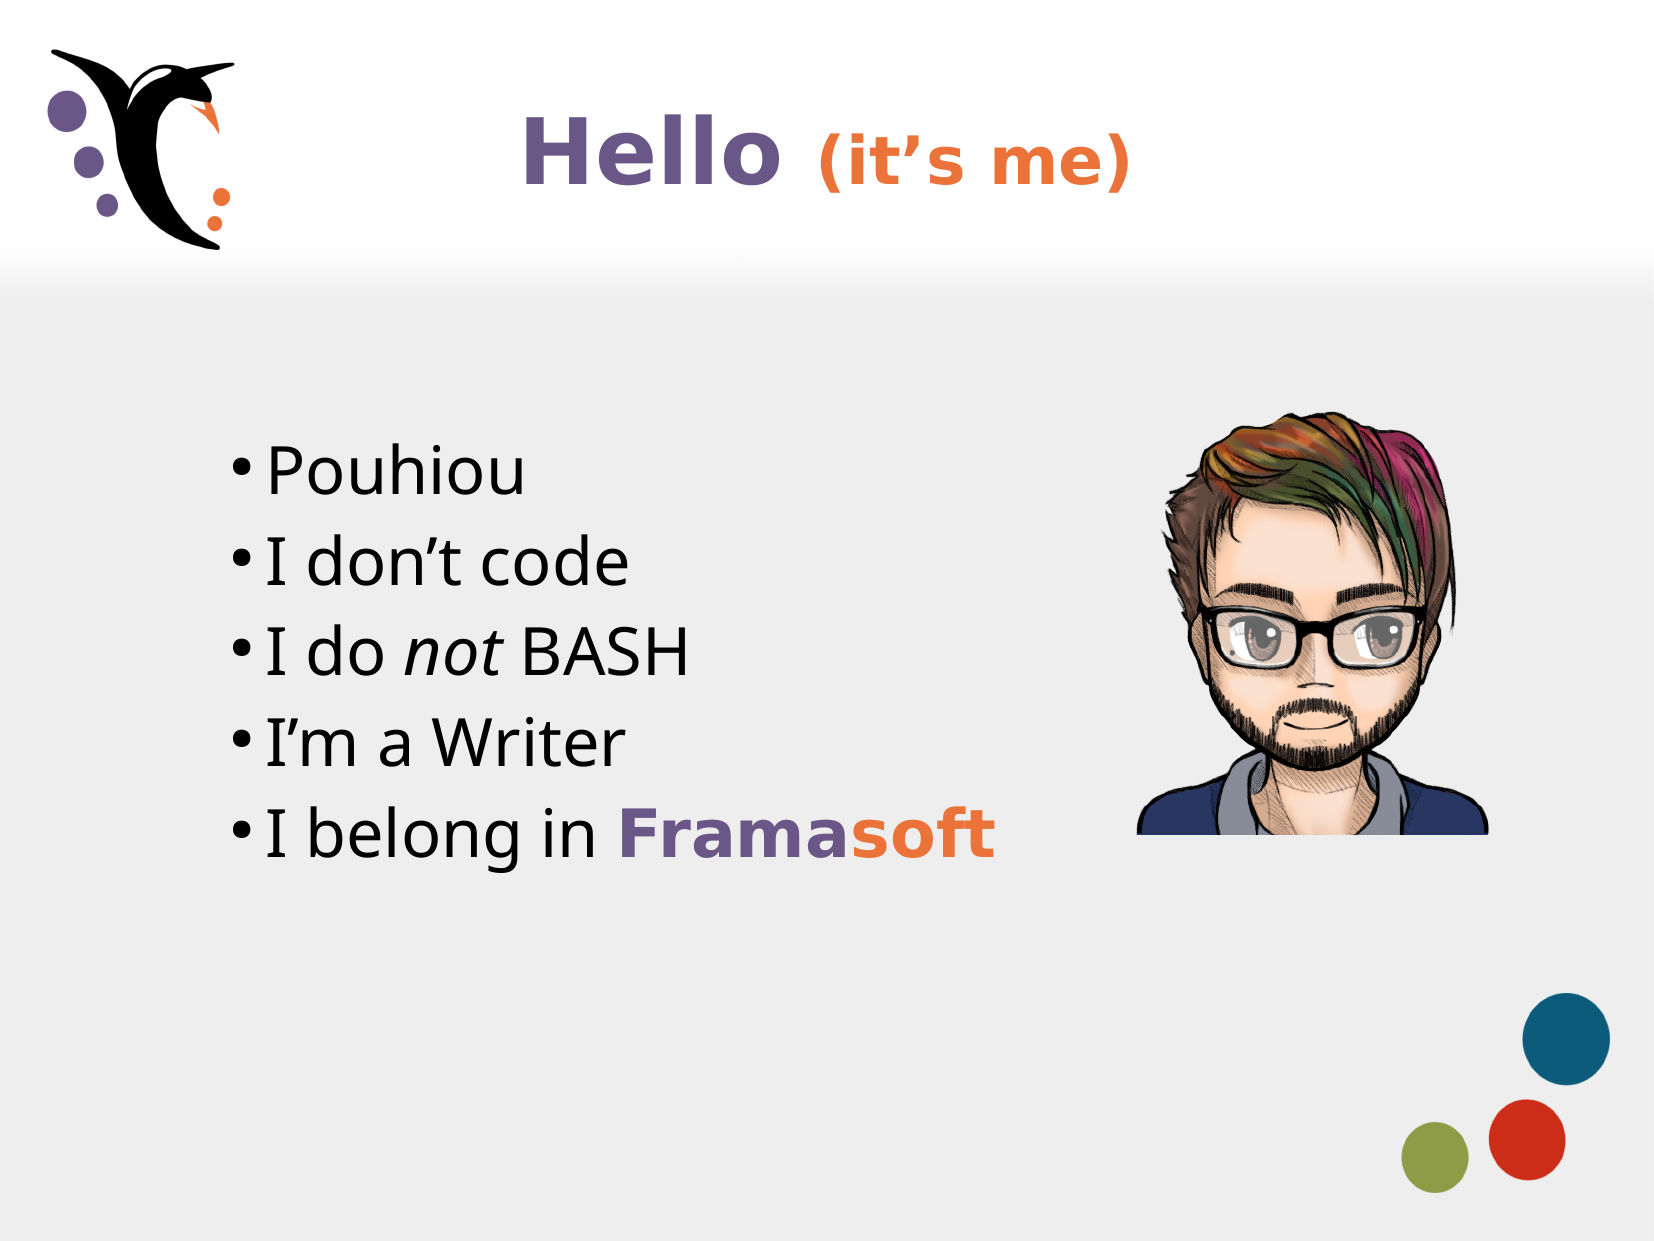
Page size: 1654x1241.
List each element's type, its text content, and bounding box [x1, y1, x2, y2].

picture [0, 0, 1654, 1241]
title Hello (it’s me) [82, 49, 1571, 257]
subtitle Pouhiou I don’t code I do not BASH I’m a Writer I belong in Framasoft [82, 290, 1571, 1010]
